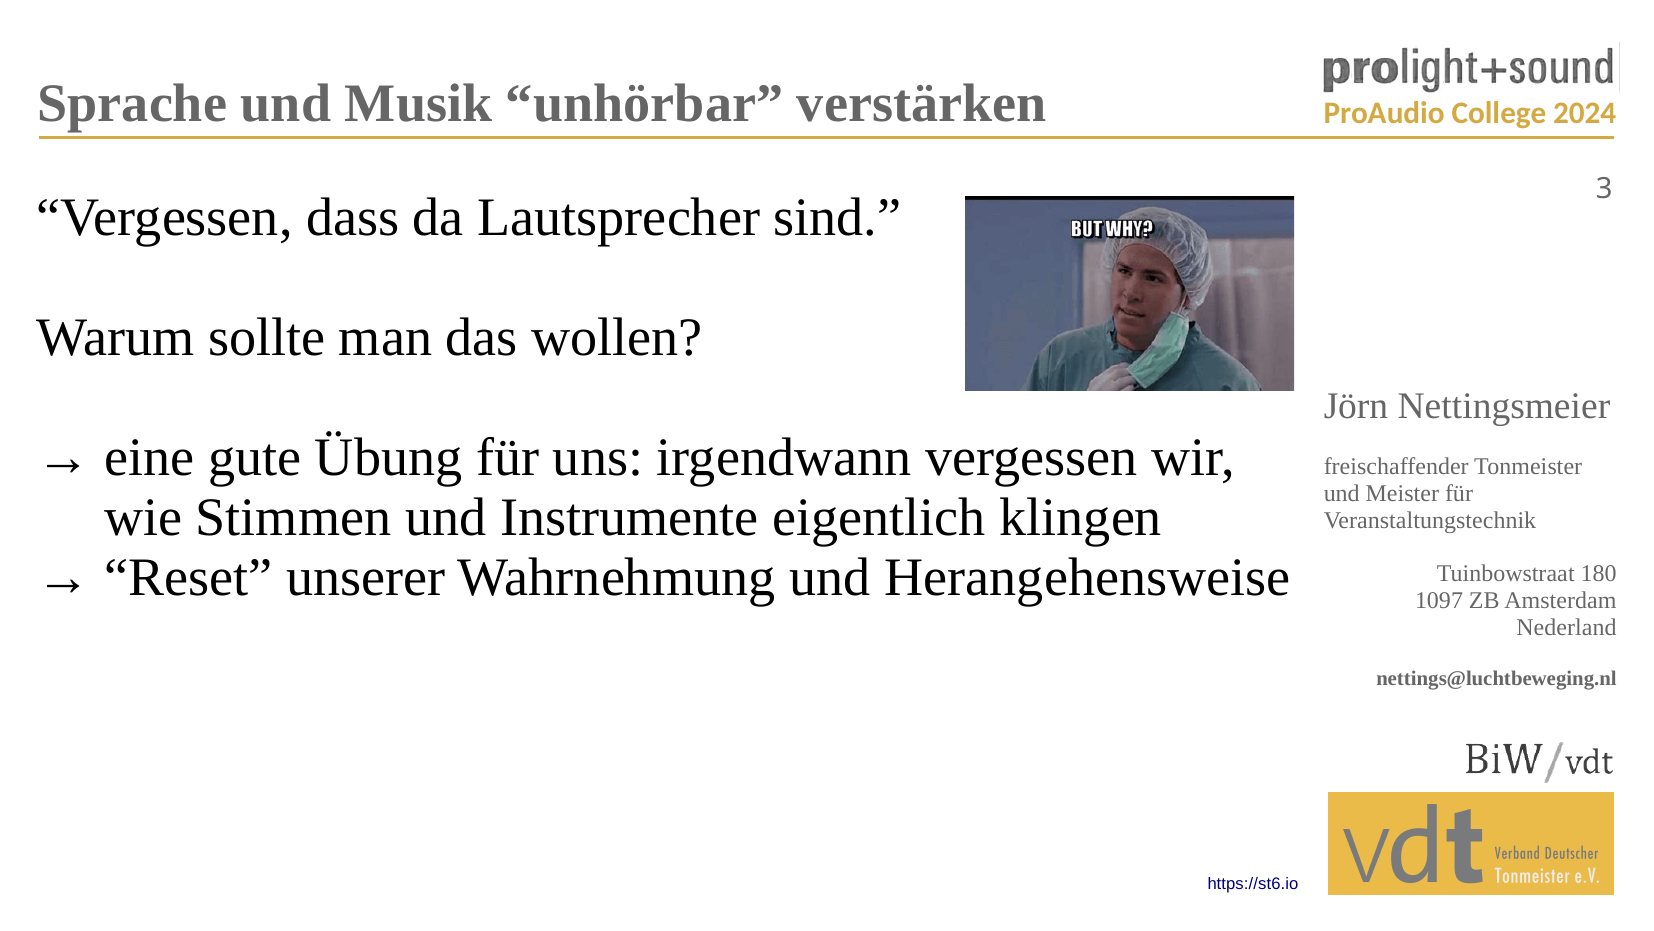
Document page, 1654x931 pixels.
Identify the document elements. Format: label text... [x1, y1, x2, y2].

picture [965, 196, 1295, 391]
title Sprache und Musik “unhörbar” verstärken [37, 43, 1275, 164]
text_box https://st6.io [495, 866, 1314, 908]
picture [1318, 42, 1620, 93]
list “Vergessen, dass da Lautsprecher sind.” Warum sollte man das wollen? → eine gute Übung für uns: irgendwann vergessen wir, wie Stimmen und Instrumente eigentlich klingen → “Reset” unserer Wahrnehmung und Herangehensweise [36, 187, 1312, 913]
